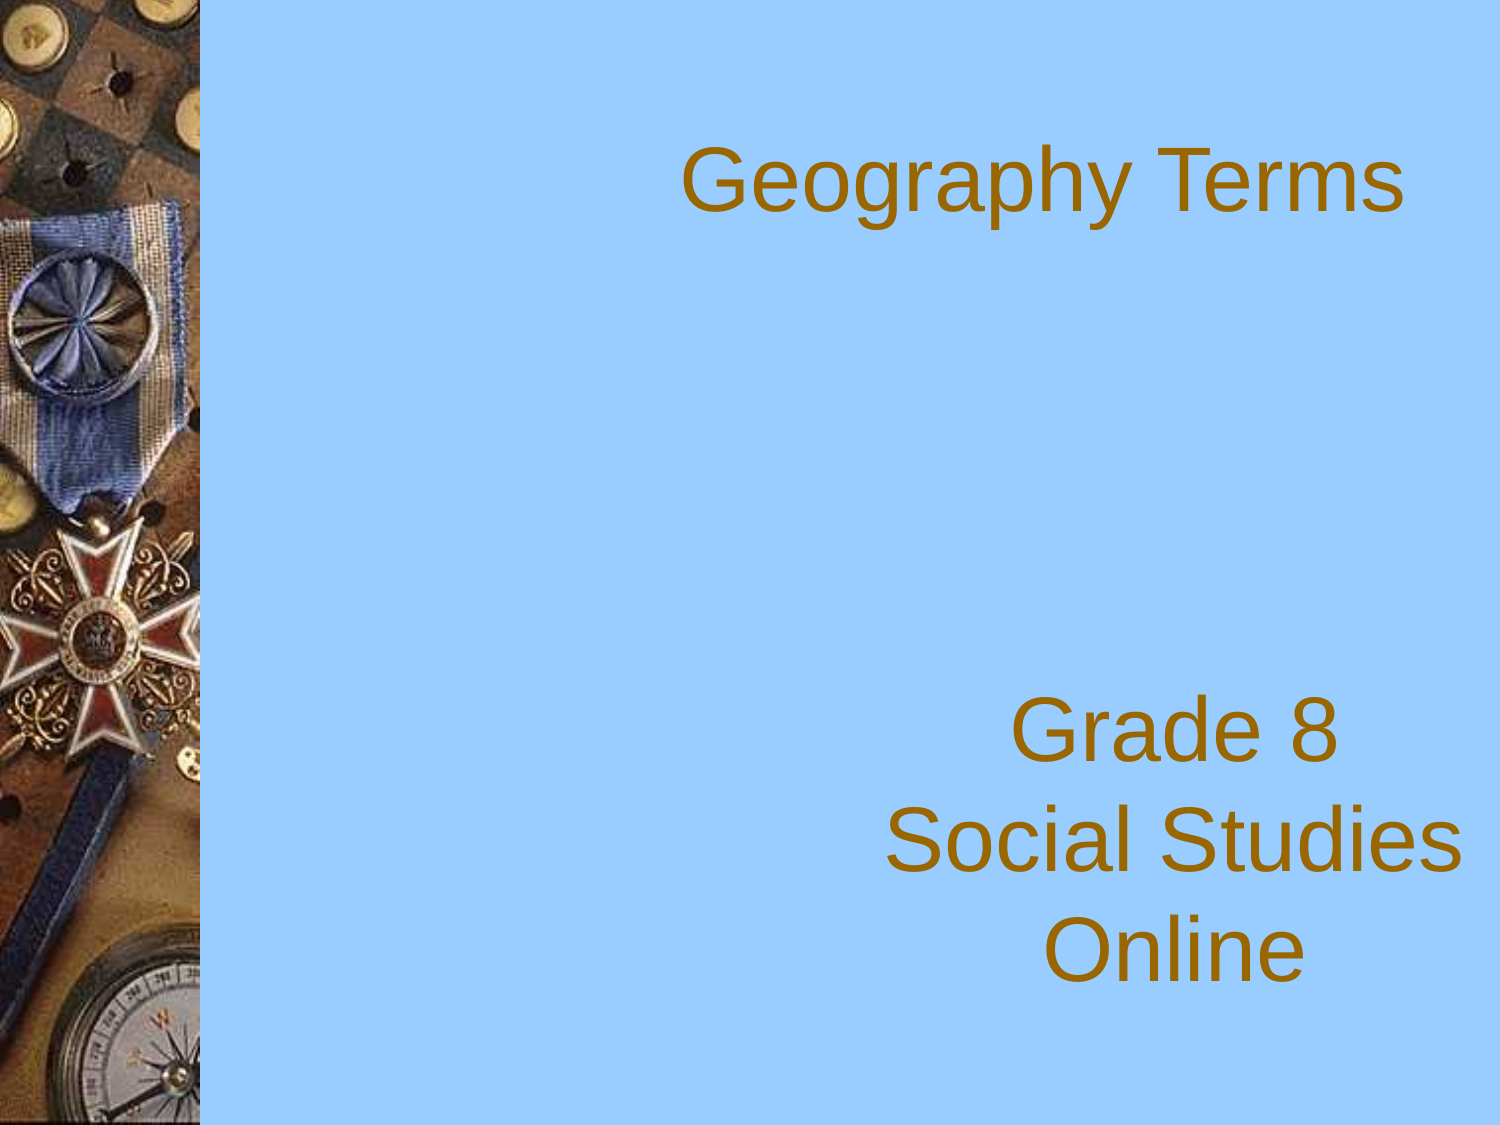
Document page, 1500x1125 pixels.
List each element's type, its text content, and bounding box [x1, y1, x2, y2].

picture [0, 0, 200, 1125]
subtitle Grade 8 Social Studies Online [849, 662, 1500, 950]
title Geography Terms [587, 112, 1500, 663]
